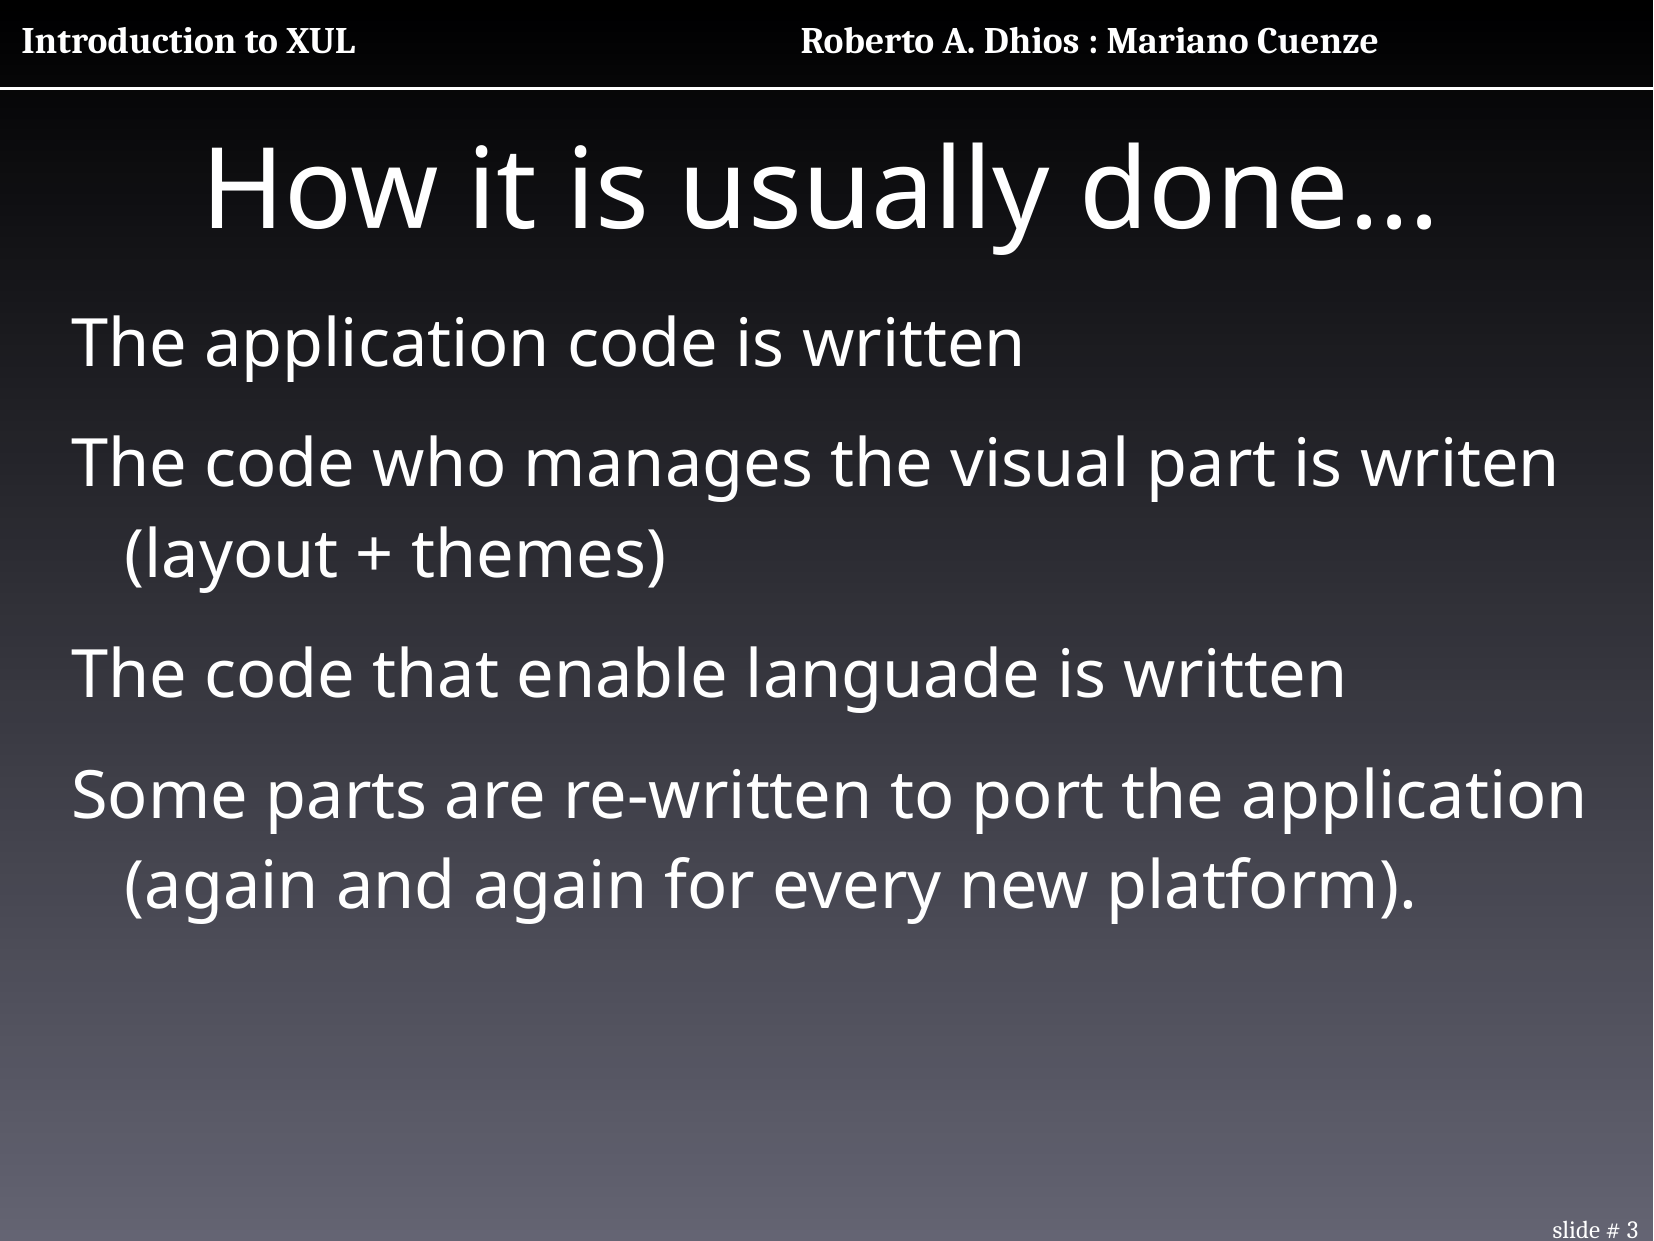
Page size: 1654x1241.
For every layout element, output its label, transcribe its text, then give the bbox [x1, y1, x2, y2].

title How it is usually done... [18, 90, 1625, 281]
text_box Introduction to XUL Roberto A. Dhios : Mariano Cuenze [6, 12, 1653, 71]
list The application code is written The code who manages the visual part is writen (layout + themes) The code that enable languade is written Some parts are re-written to port the application (again and again for every new platform). [53, 295, 1595, 929]
